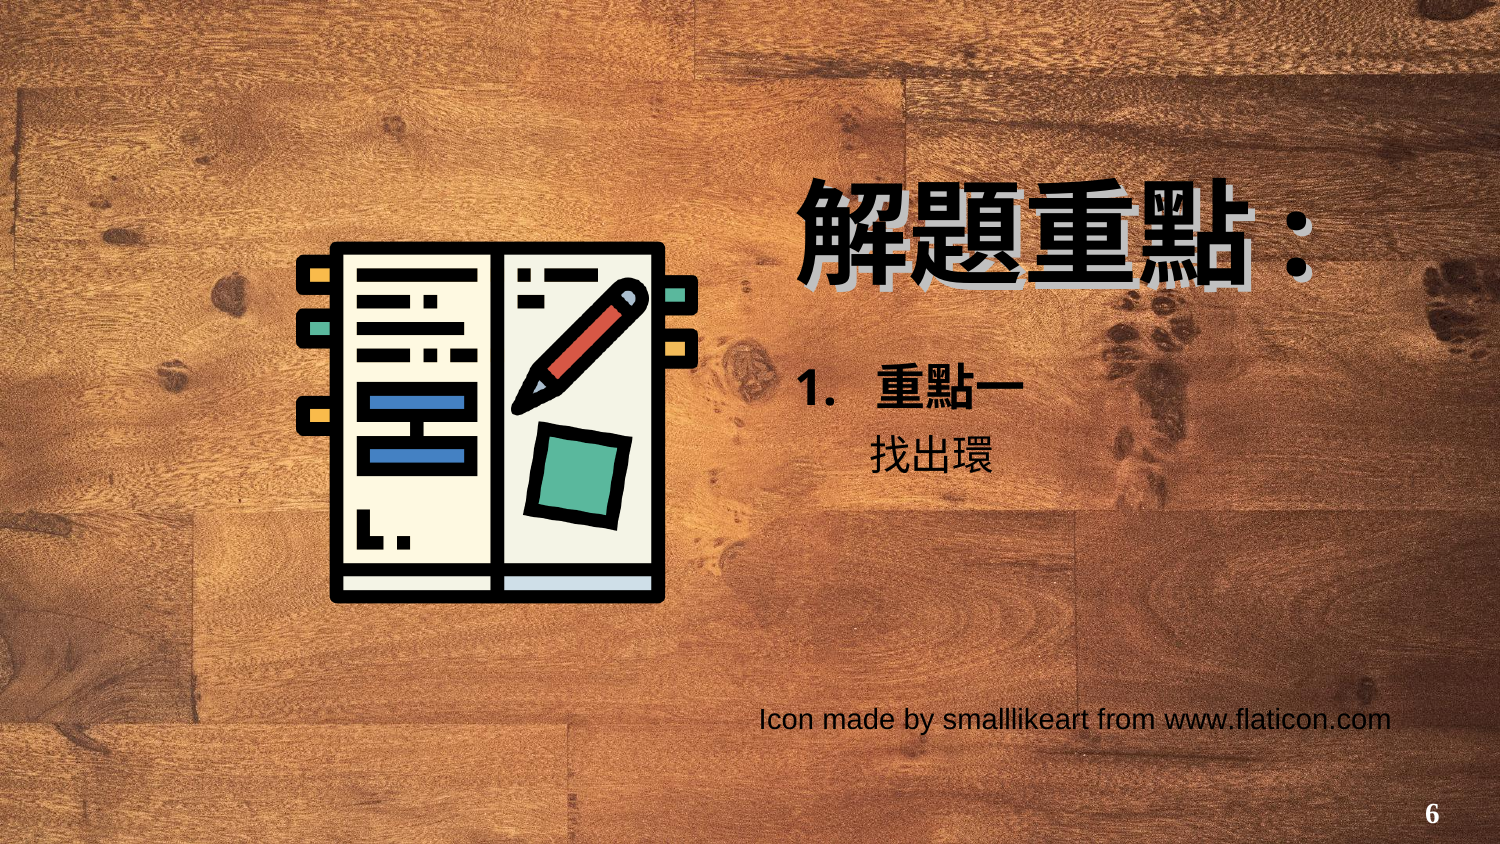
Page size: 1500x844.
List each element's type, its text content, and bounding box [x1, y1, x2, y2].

subtitle 1. 重點一 找出環 [779, 338, 1378, 642]
text_box Icon made by smalllikeart from www.flaticon.com [744, 693, 1407, 743]
title 解題重點: [779, 122, 1311, 314]
slide_number 6 [1410, 779, 1500, 844]
picture [296, 221, 698, 623]
